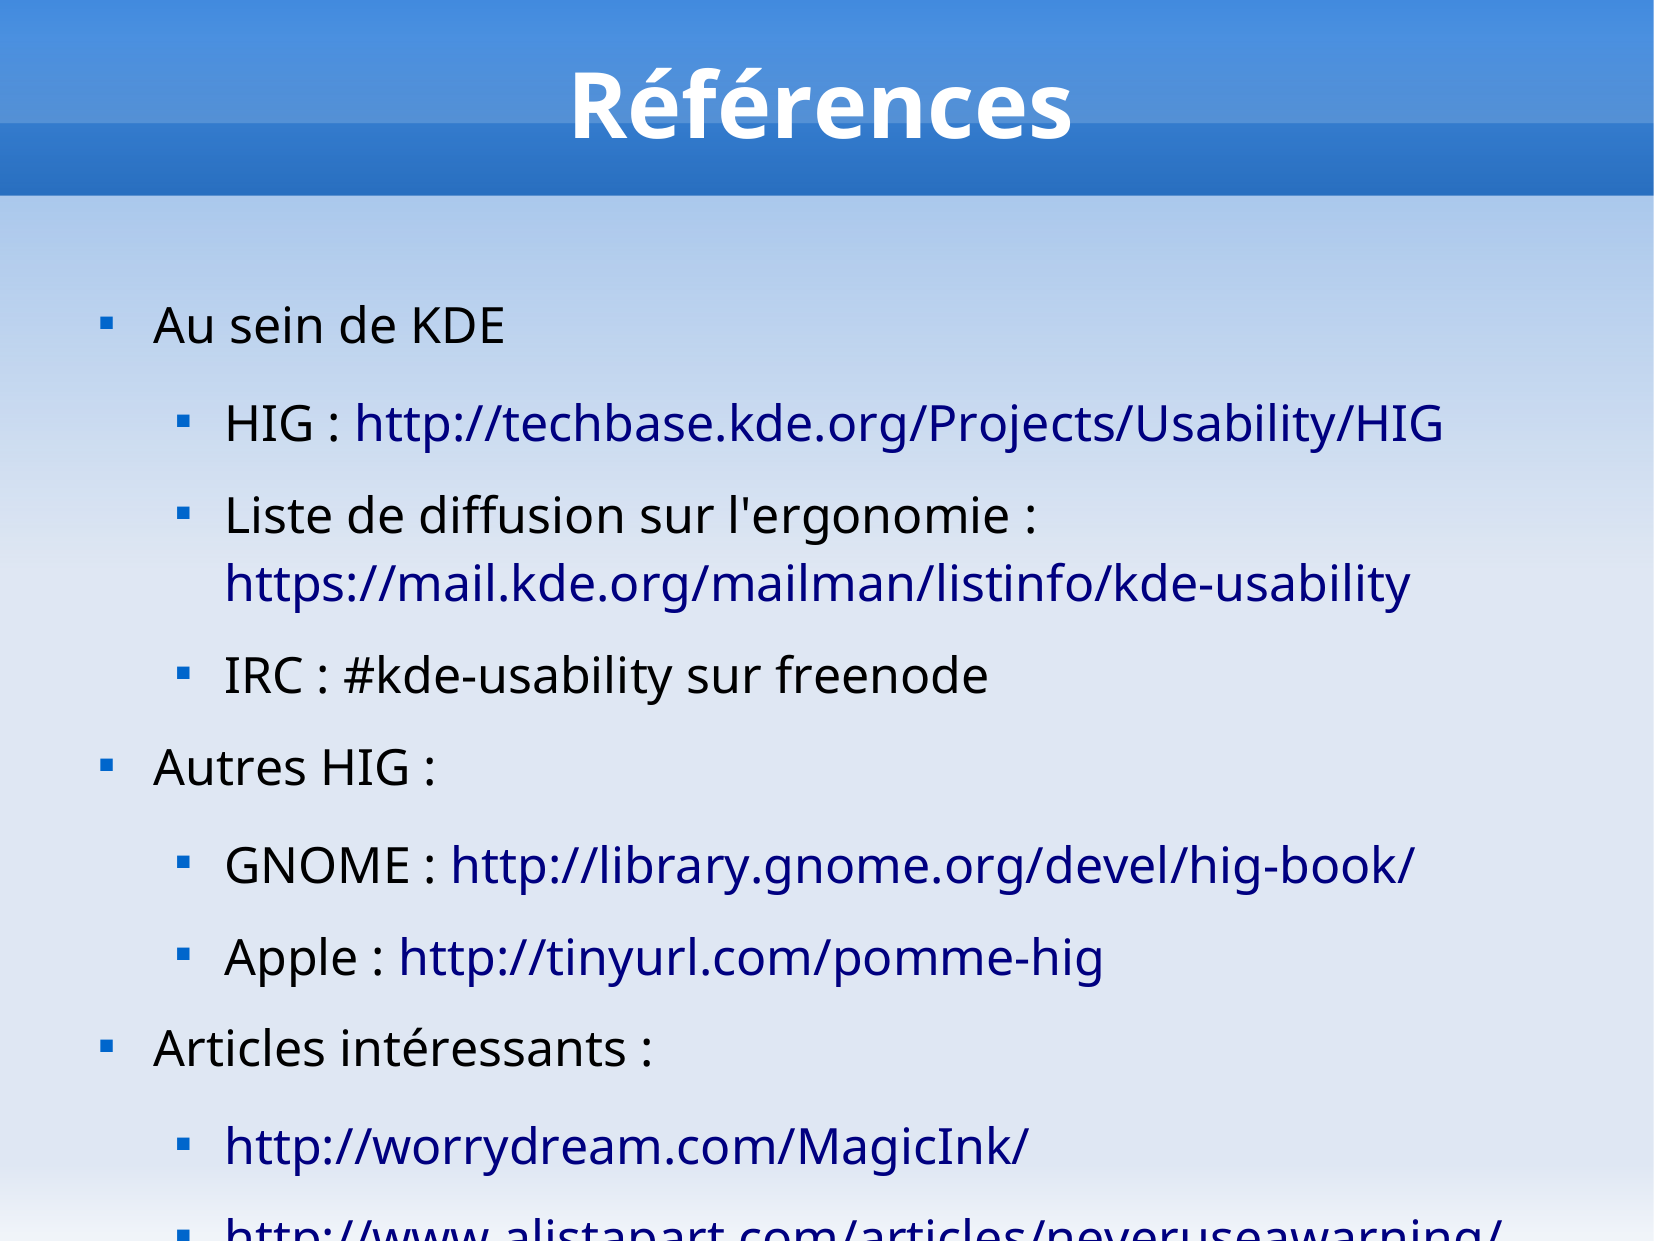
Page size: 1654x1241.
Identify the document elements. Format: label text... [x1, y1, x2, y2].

title Références [76, 0, 1565, 208]
picture [981, 1232, 995, 1240]
picture [1054, 1232, 1068, 1241]
picture [300, 1232, 314, 1241]
picture [0, 0, 1654, 1241]
list Au sein de KDE HIG : http://techbase.kde.org/Projects/Usability/HIG Liste de diffusion sur l'ergonomie : https://mail.kde.org/mailman/listinfo/kde-usability IRC : #kde-usability sur freenode Autres HIG : GNOME : http://library.gnome.org/devel/hig-book/ Apple : http://tinyurl.com/pomme-hig Articles intéressants : http://worrydream.com/MagicInk/ http://www.alistapart.com/articles/neveruseawarning/ … [82, 290, 1571, 1216]
picture [801, 1232, 813, 1241]
picture [1460, 1232, 1475, 1241]
picture [1241, 1232, 1255, 1240]
picture [636, 1232, 650, 1241]
picture [233, 1232, 247, 1241]
picture [1083, 1232, 1097, 1240]
picture [769, 1232, 785, 1241]
picture [1431, 1232, 1445, 1241]
picture [1387, 1232, 1401, 1241]
picture [818, 1232, 830, 1241]
picture [1137, 1232, 1151, 1240]
